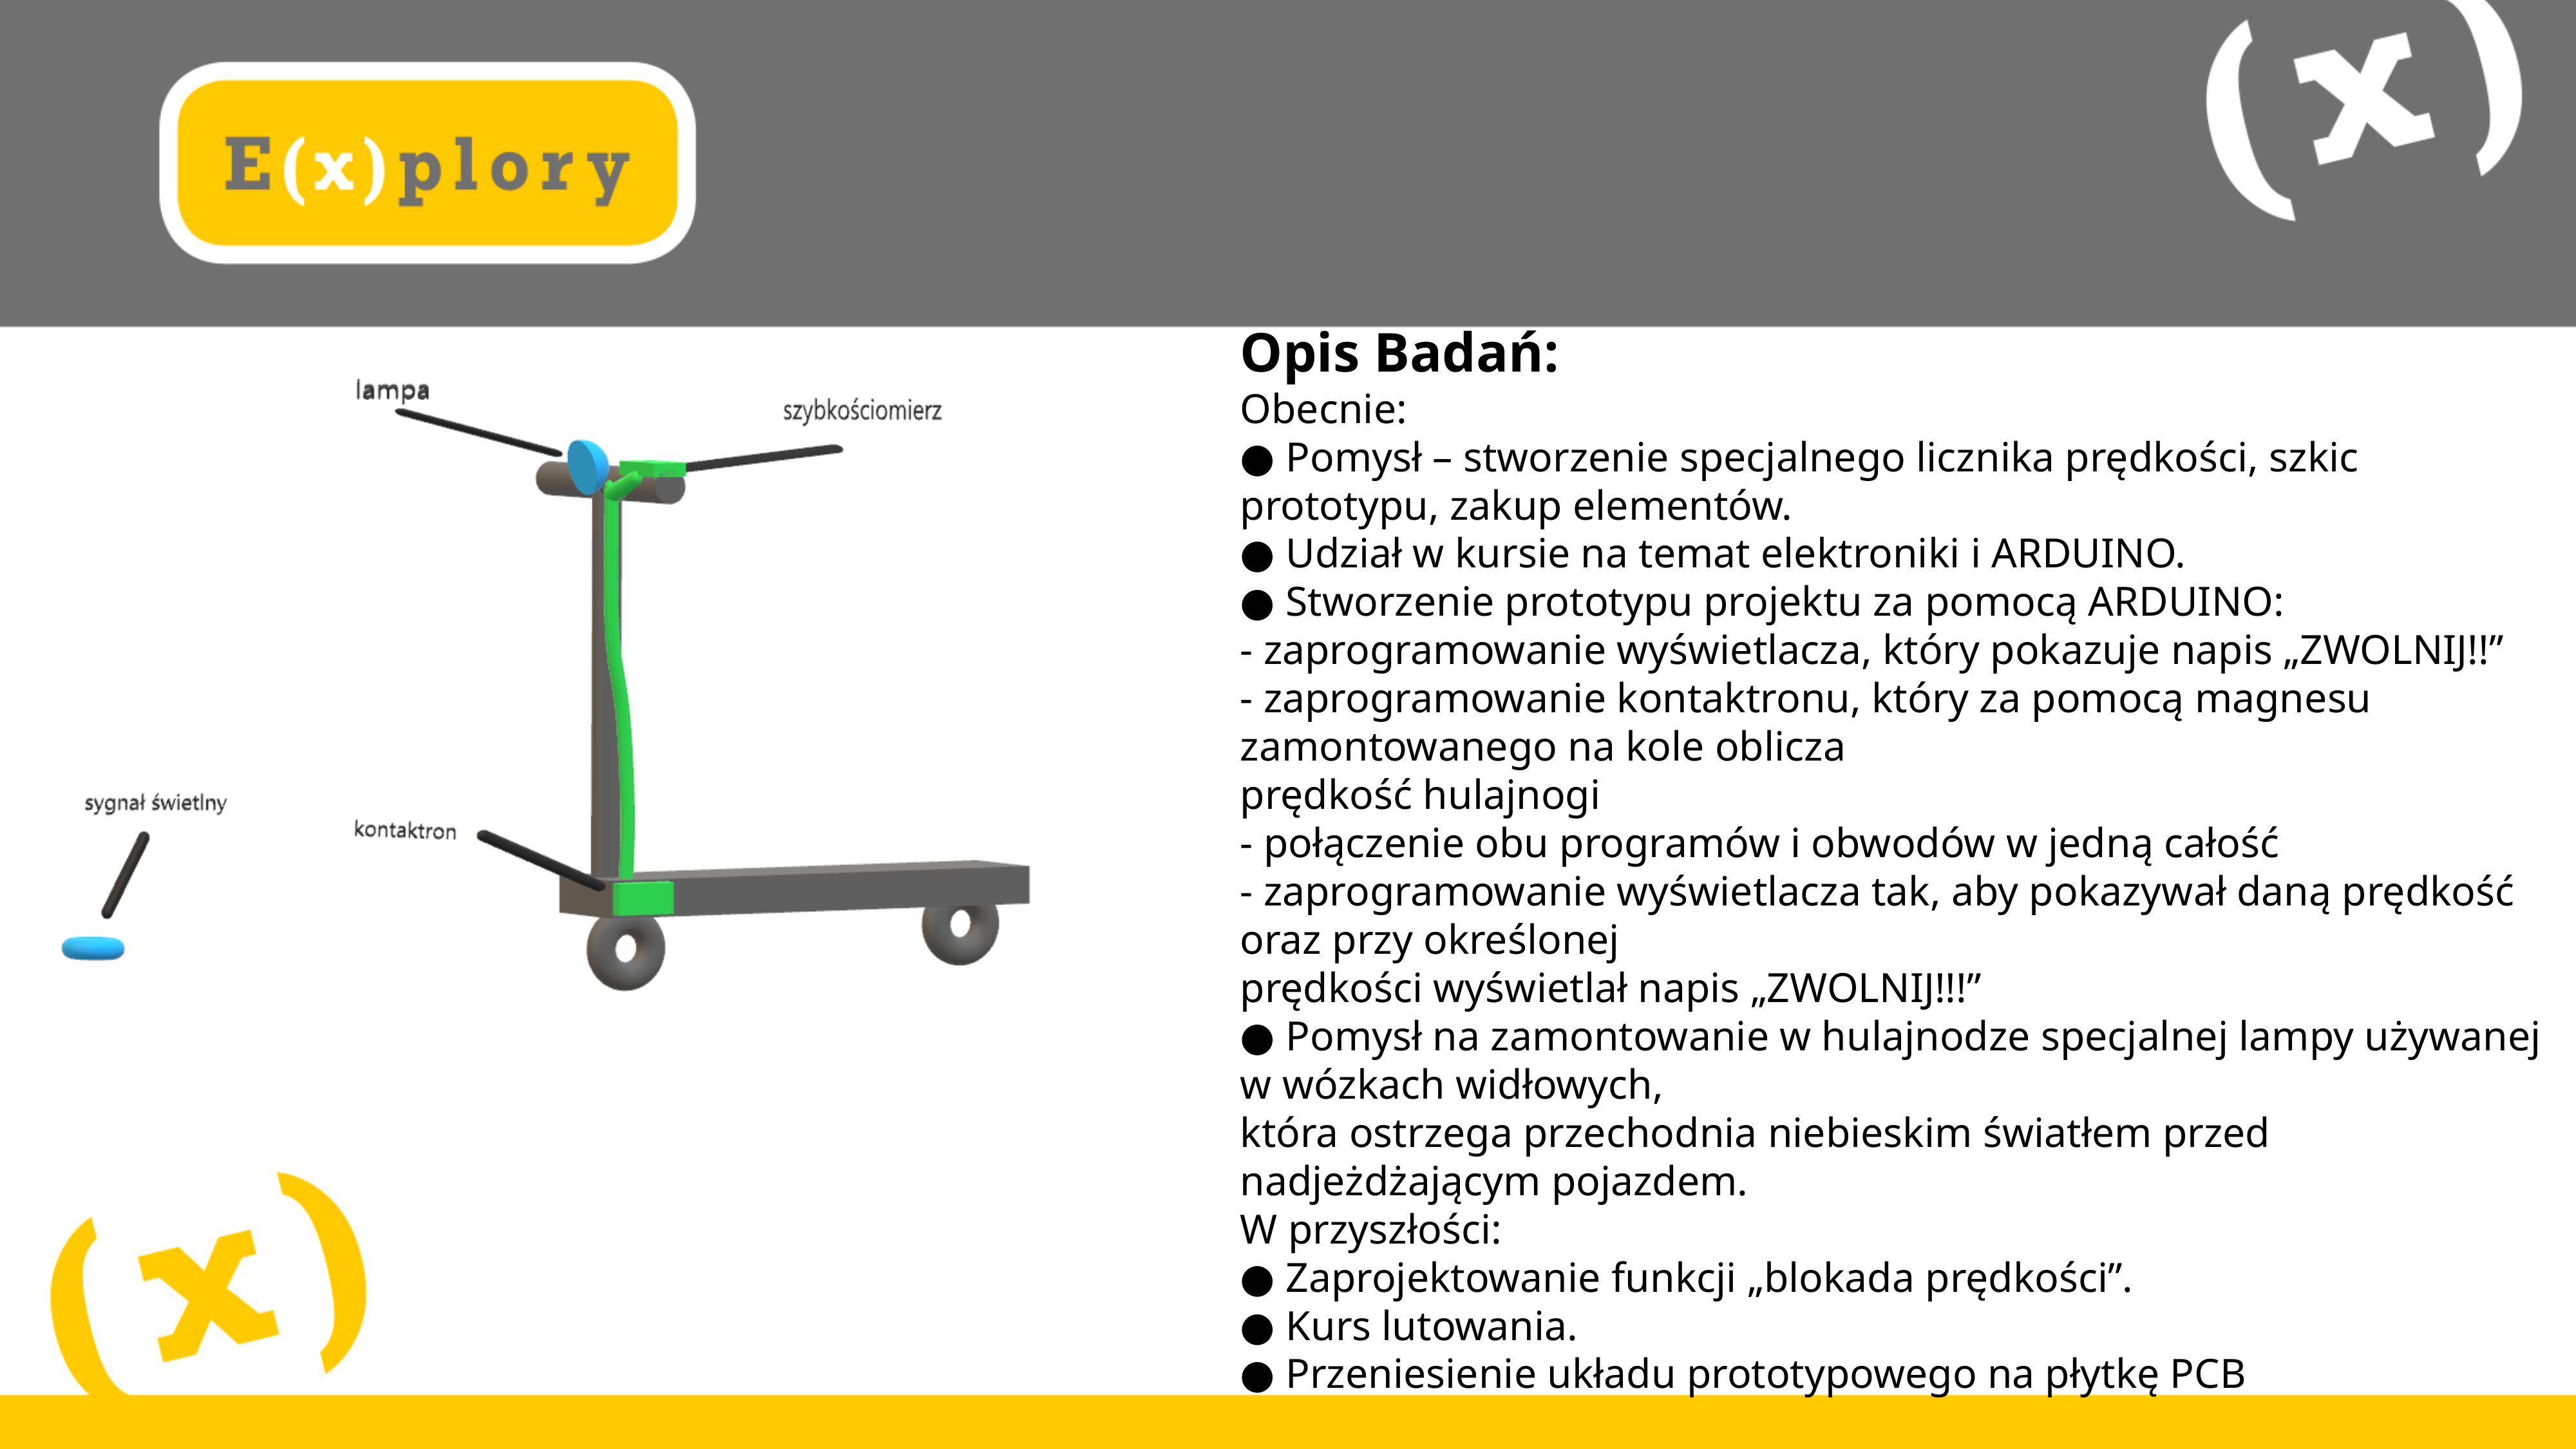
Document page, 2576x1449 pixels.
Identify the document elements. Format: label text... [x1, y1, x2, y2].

text_box Opis Badań: Obecnie: ● Pomysł – stworzenie specjalnego licznika prędkości, szkic prototypu, zakup elementów. ● Udział w kursie na temat elektroniki i ARDUINO. ● Stworzenie prototypu projektu za pomocą ARDUINO: - zaprogramowanie wyświetlacza, który pokazuje napis „ZWOLNIJ!!” - zaprogramowanie kontaktronu, który za pomocą magnesu zamontowanego na kole oblicza prędkość hulajnogi - połączenie obu programów i obwodów w jedną całość - zaprogramowanie wyświetlacza tak, aby pokazywał daną prędkość oraz przy określonej prędkości wyświetlał napis „ZWOLNIJ!!!” ● Pomysł na zamontowanie w hulajnodze specjalnej lampy używanej w wózkach widłowych, która ostrzega przechodnia niebieskim światłem przed nadjeżdżającym pojazdem. W przyszłości: ● Zaprojektowanie funkcji „blokada prędkości”. ● Kurs lutowania. ● Przeniesienie układu prototypowego na płytkę PCB [1230, 308, 2576, 1429]
picture [0, 0, 2576, 1449]
